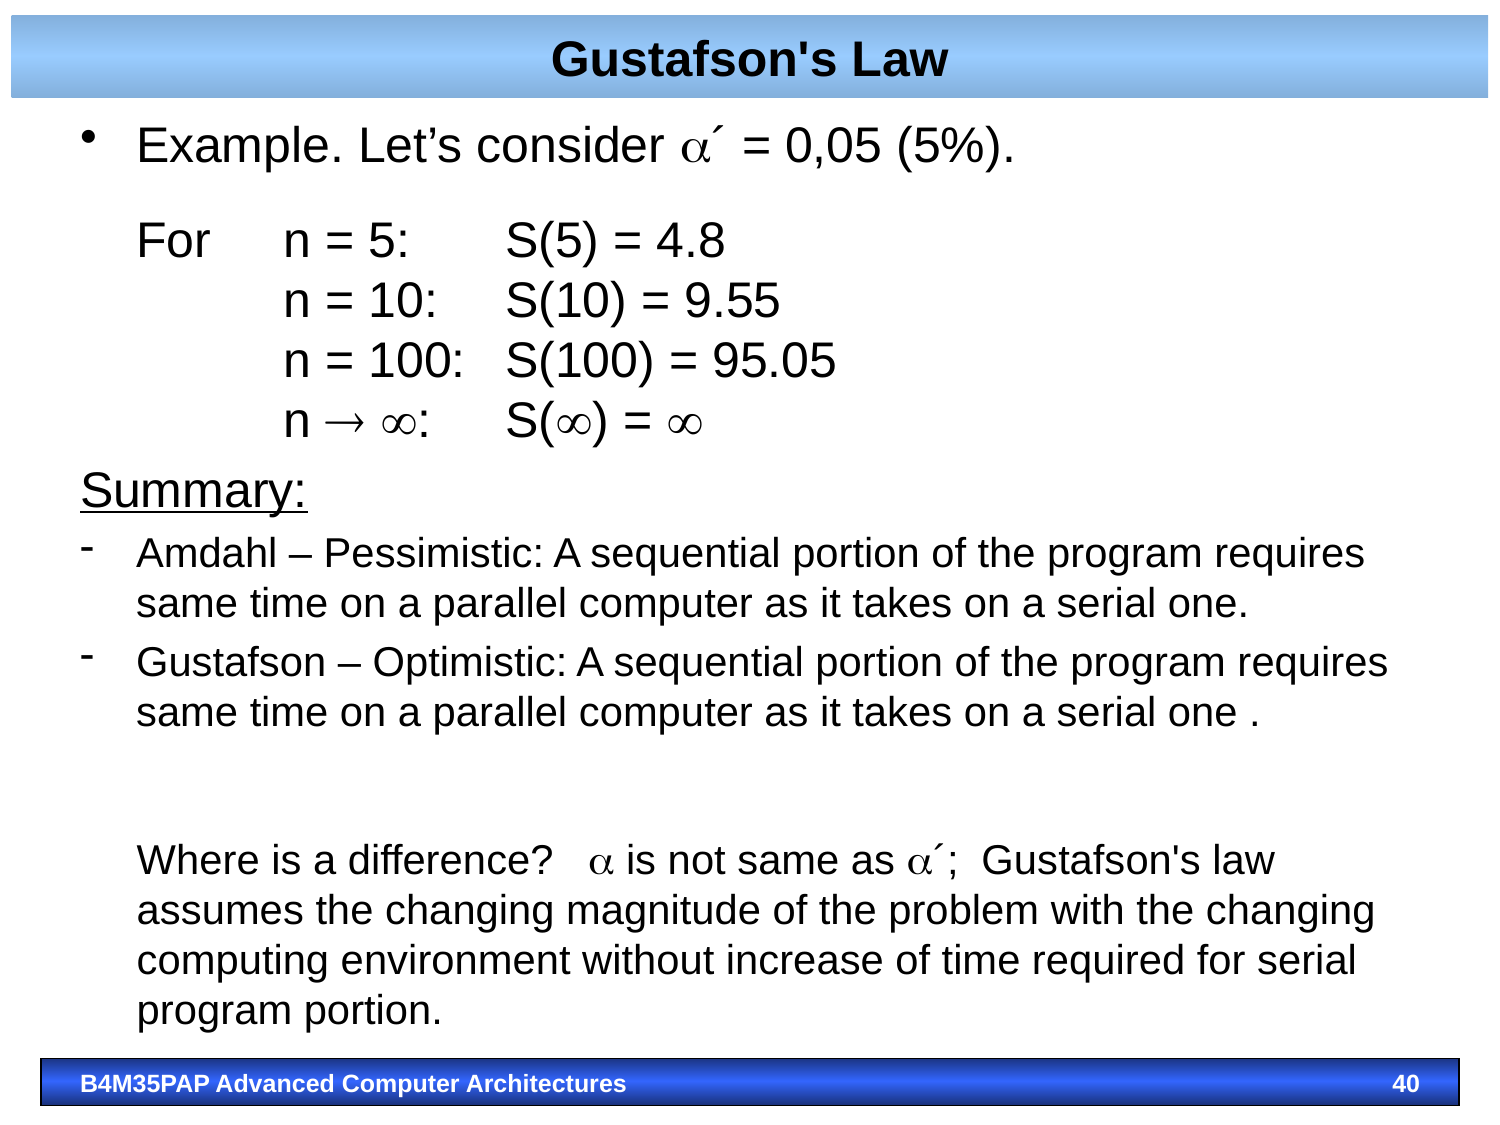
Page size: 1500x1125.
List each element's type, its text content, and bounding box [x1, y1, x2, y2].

title Gustafson's Law [11, 15, 1489, 98]
list Example. Let’s consider ´ = 0,05 (5%). For n = 5: S(5) = 4.8 n = 10: S(10) = 9.55 n = 100: S(100) = 95.05 n  : S() =  Summary: Amdahl – Pessimistic: A sequential portion of the program requires same time on a parallel computer as it takes on a serial one. Gustafson – Optimistic: A sequential portion of the program requires same time on a parallel computer as it takes on a serial one . [64, 105, 1436, 1043]
text_box Where is a difference?  is not same as ´; Gustafson's law assumes the changing magnitude of the problem with the changing computing environment without increase of time required for serial program portion. [46, 825, 1430, 1041]
